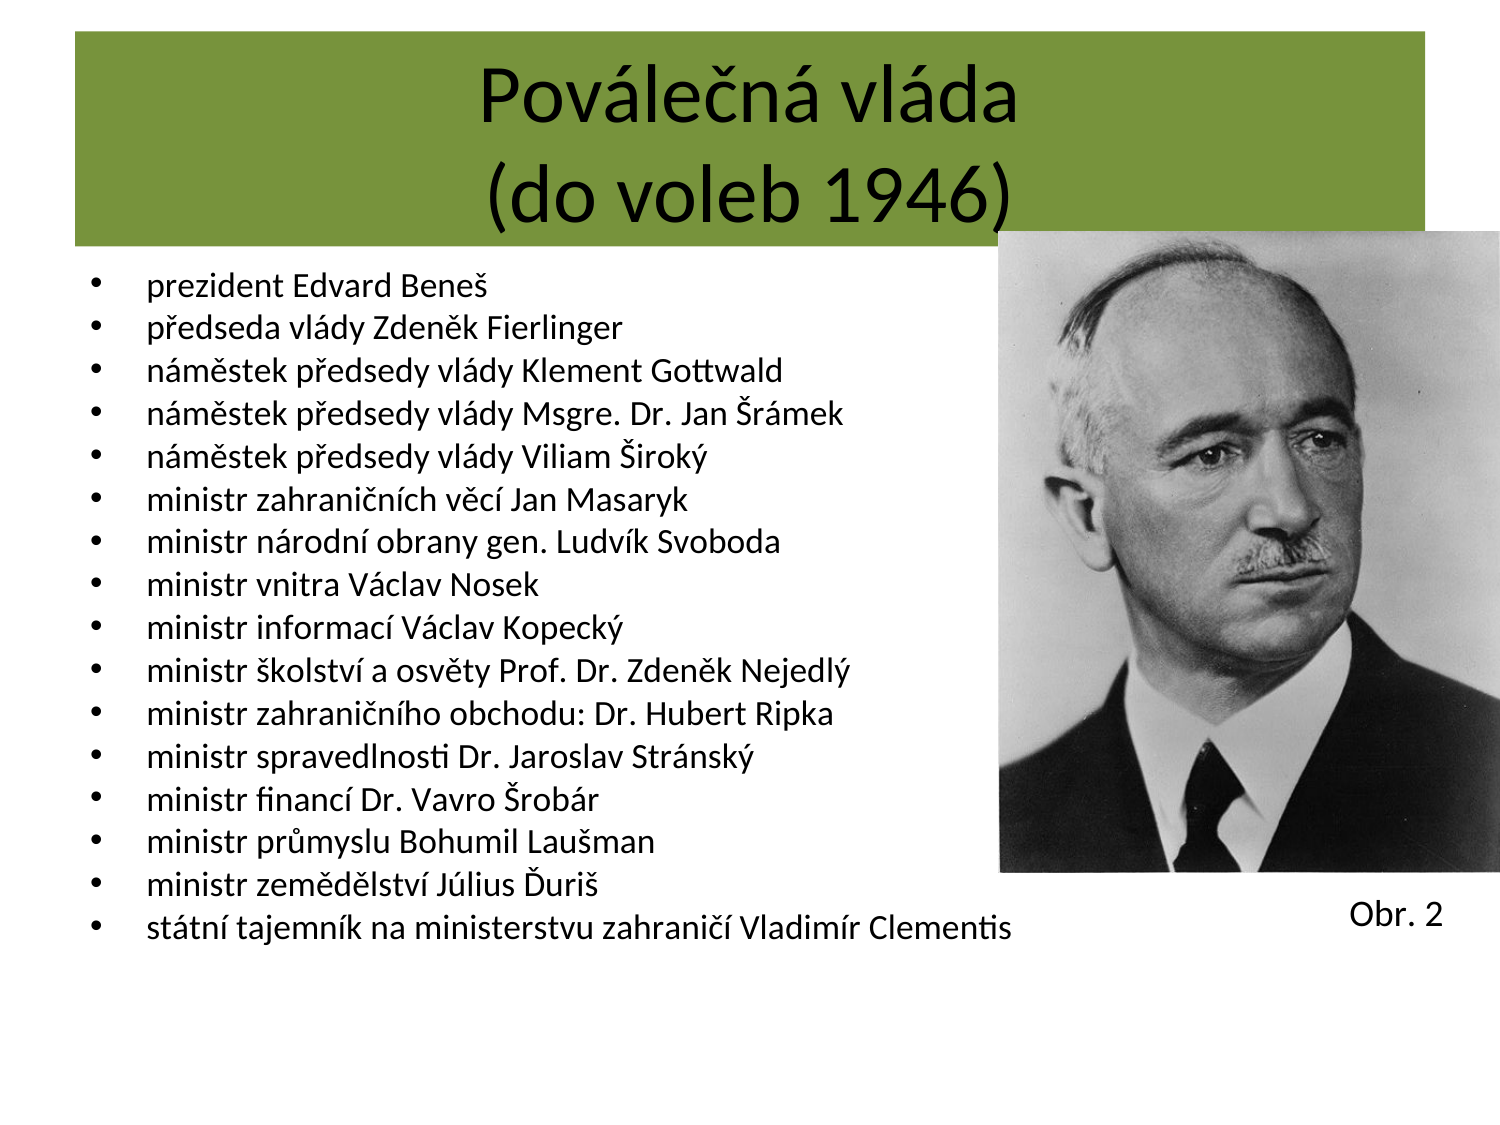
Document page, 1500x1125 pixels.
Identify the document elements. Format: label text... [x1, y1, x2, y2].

title Poválečná vláda (do voleb 1946) [75, 31, 1426, 247]
list prezident Edvard Beneš předseda vlády Zdeněk Fierlinger náměstek předsedy vlády Klement Gottwald náměstek předsedy vlády Msgre. Dr. Jan Šrámek náměstek předsedy vlády Viliam Široký ministr zahraničních věcí Jan Masaryk ministr národní obrany gen. Ludvík Svoboda ministr vnitra Václav Nosek ministr informací Václav Kopecký ministr školství a osvěty Prof. Dr. Zdeněk Nejedlý ministr zahraničního obchodu: Dr. Hubert Ripka ministr spravedlnosti Dr. Jaroslav Stránský ministr financí Dr. Vavro Šrobár ministr průmyslu Bohumil Laušman ministr zemědělství Július Ďuriš státní tajemník na ministerstvu zahraničí Vladimír Clementis [75, 262, 1426, 1125]
text_box Obr. 2 [1334, 881, 1500, 942]
picture [998, 231, 1500, 873]
